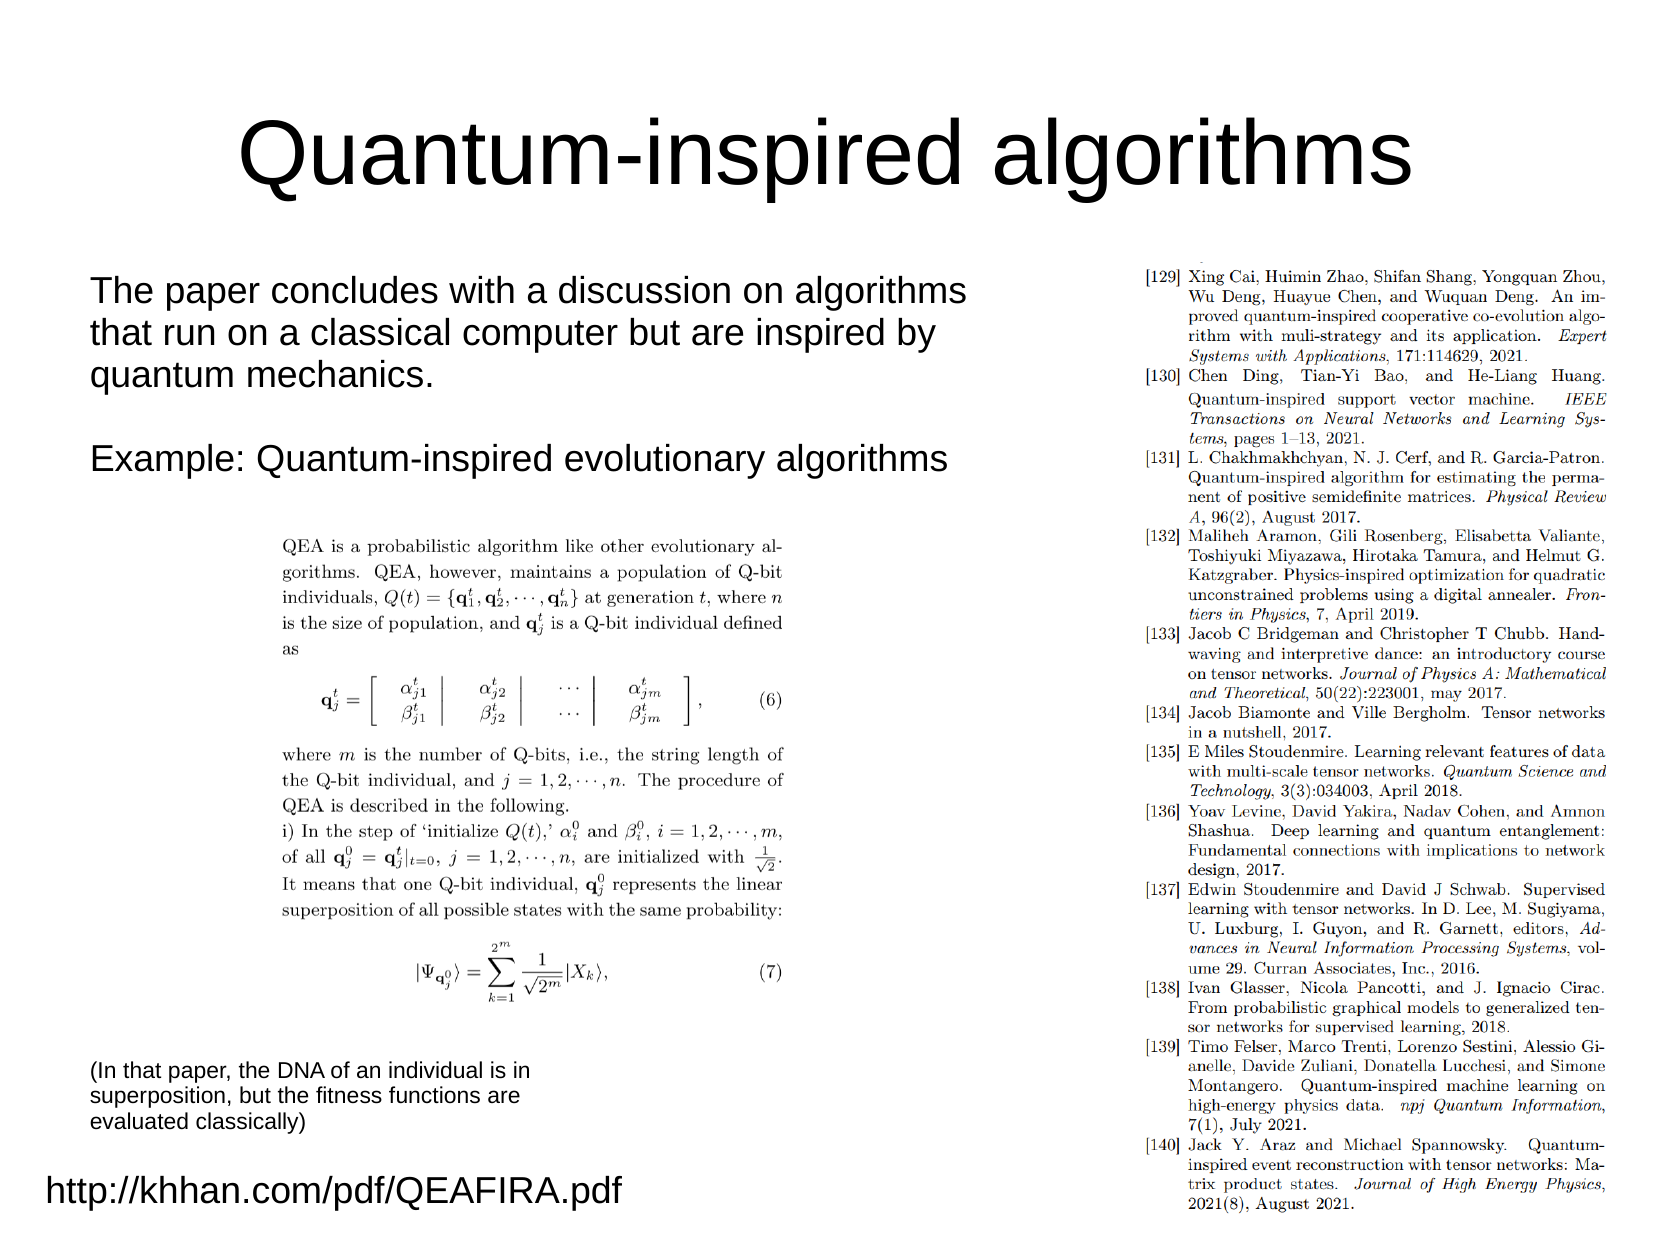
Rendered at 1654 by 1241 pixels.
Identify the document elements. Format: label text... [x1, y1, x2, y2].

title Quantum-inspired algorithms [82, 49, 1571, 257]
picture [1133, 262, 1613, 1214]
text_box http://khhan.com/pdf/QEAFIRA.pdf [30, 1162, 638, 1220]
picture [281, 527, 788, 1015]
text_box (In that paper, the DNA of an individual is in superposition, but the fitness functions are evaluated classically) [75, 1050, 563, 1142]
text_box The paper concludes with a discussion on algorithms that run on a classical computer but are inspired by quantum mechanics. Example: Quantum-inspired evolutionary algorithms [75, 262, 1013, 488]
